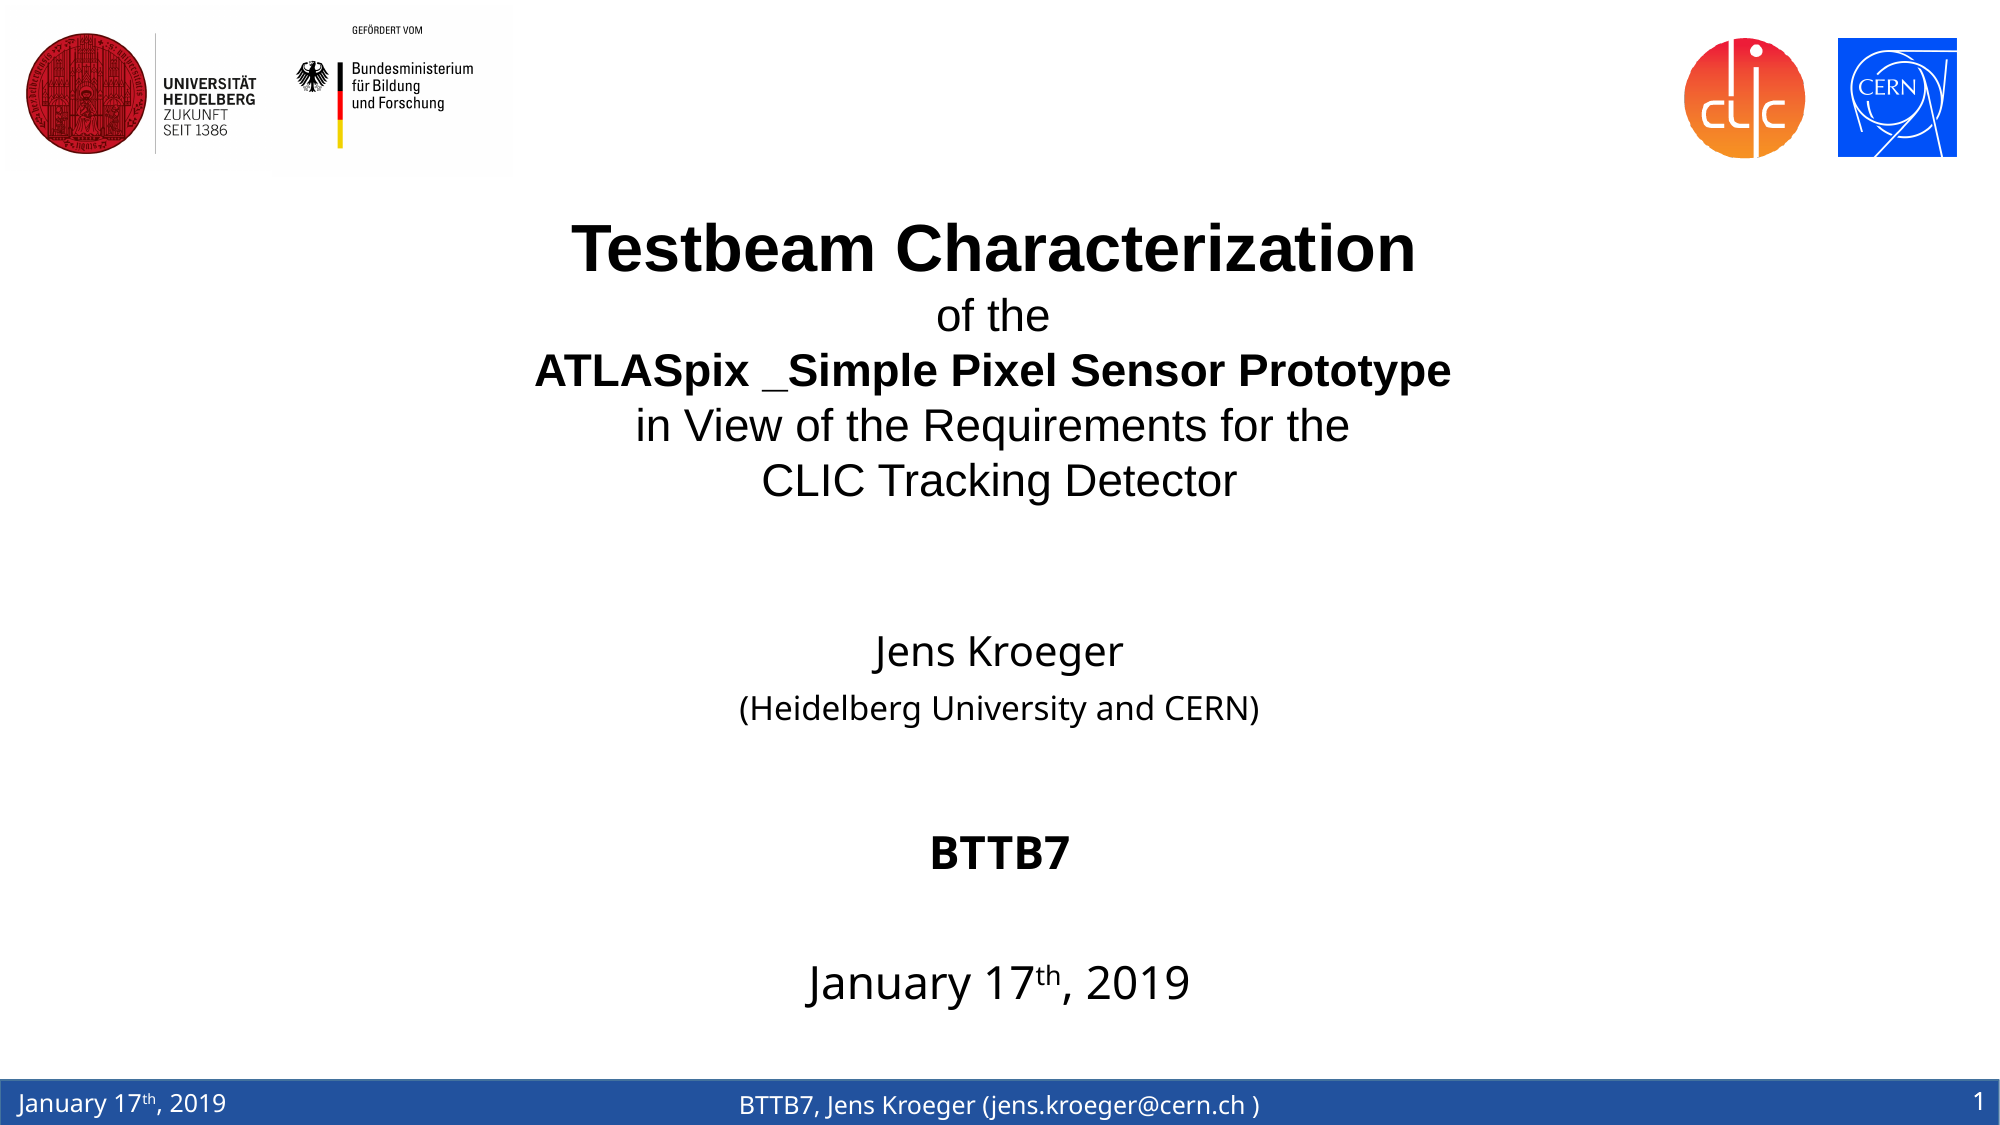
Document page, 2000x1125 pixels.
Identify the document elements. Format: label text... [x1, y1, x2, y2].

picture [1838, 38, 1957, 157]
list Jens Kroeger (Heidelberg University and CERN) BTTB7 January 17th, 2019 [585, 623, 1414, 774]
footer BTTB7, Jens Kroeger (jens.kroeger@cern.ch ) [545, 1074, 1454, 1125]
picture [1653, 7, 1835, 188]
slide_number <number> [1551, 1072, 2000, 1125]
title Testbeam Characterization of the ATLASpix _Simple Pixel Sensor Prototype in View of the Requirements for the CLIC Tracking Detector [137, 293, 1862, 417]
picture [5, 5, 513, 177]
